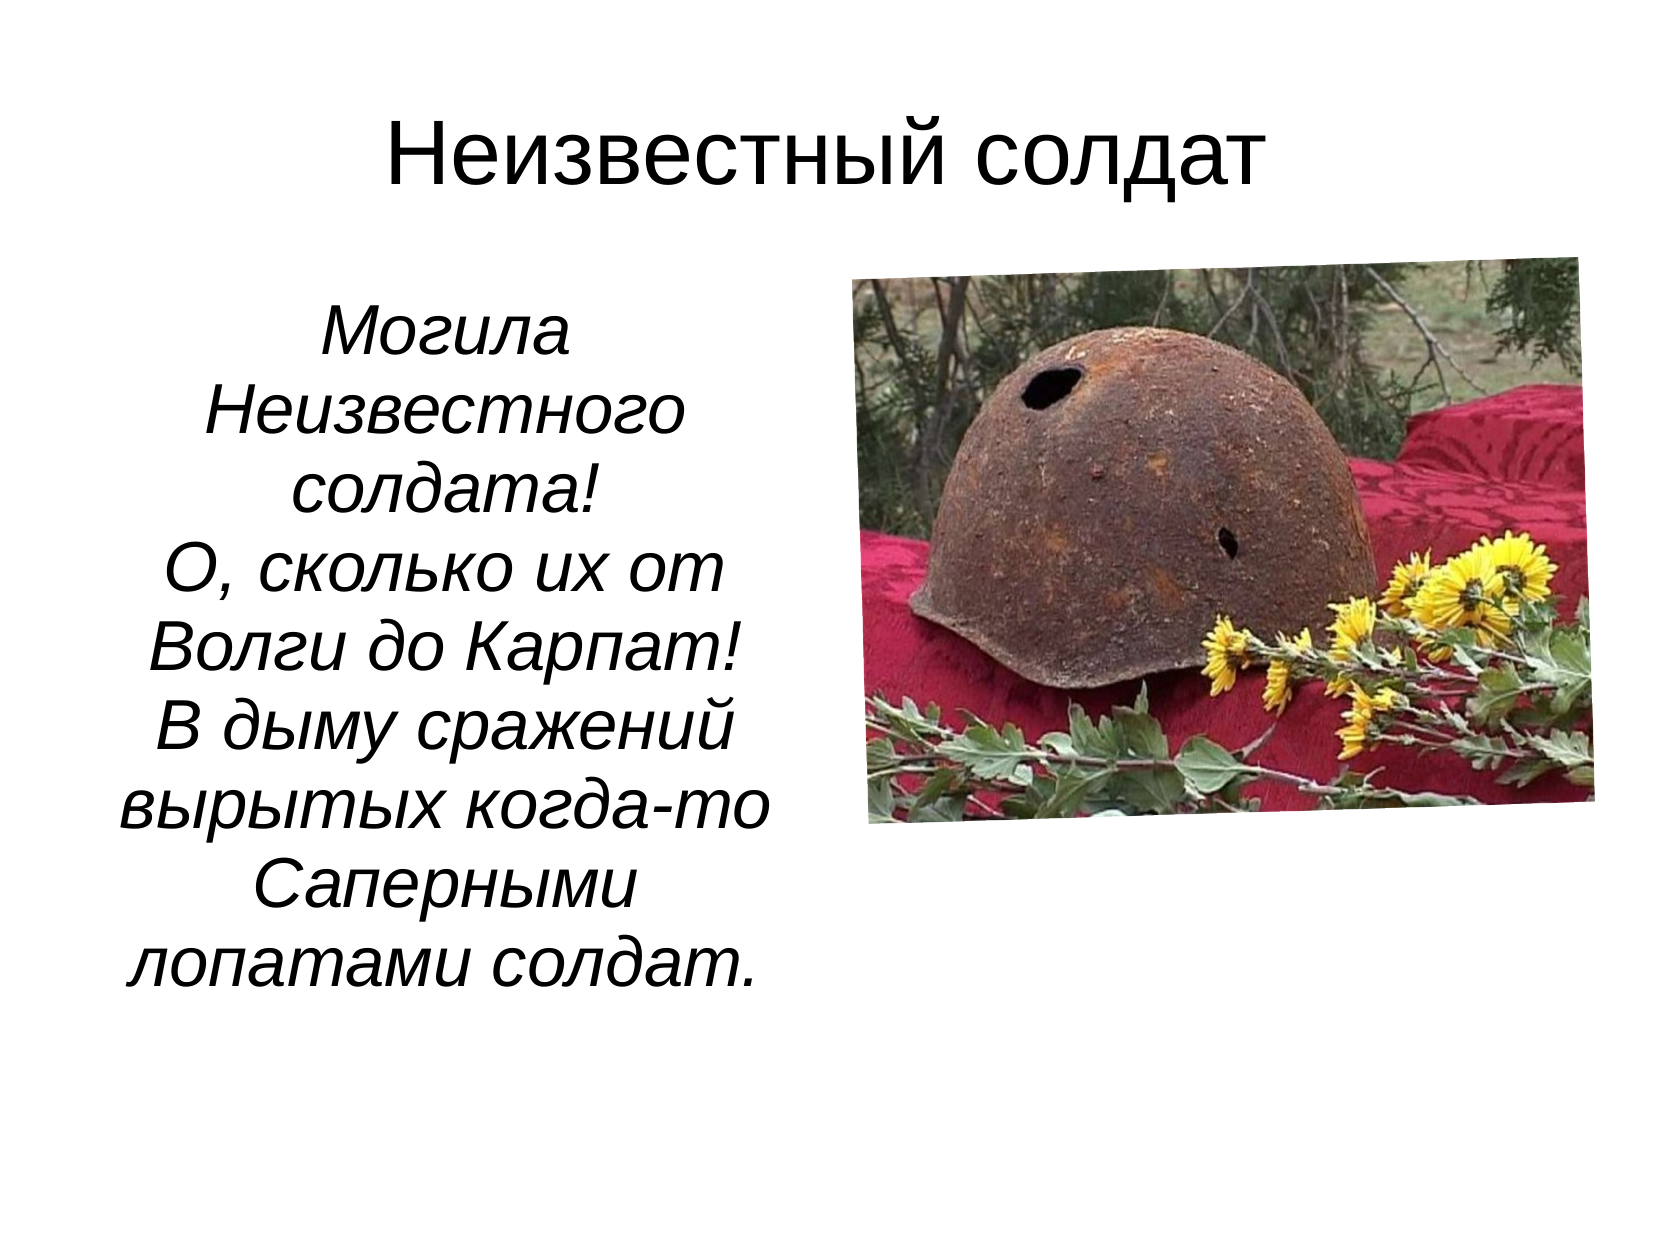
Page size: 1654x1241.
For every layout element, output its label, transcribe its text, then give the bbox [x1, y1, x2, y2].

list Могила Неизвестного солдата! О, сколько их от Волги до Карпат! В дыму сражений вырытых когда-то Саперными лопатами солдат. [82, 290, 809, 1010]
picture [851, 256, 1595, 824]
title Неизвестный солдат [82, 49, 1571, 257]
